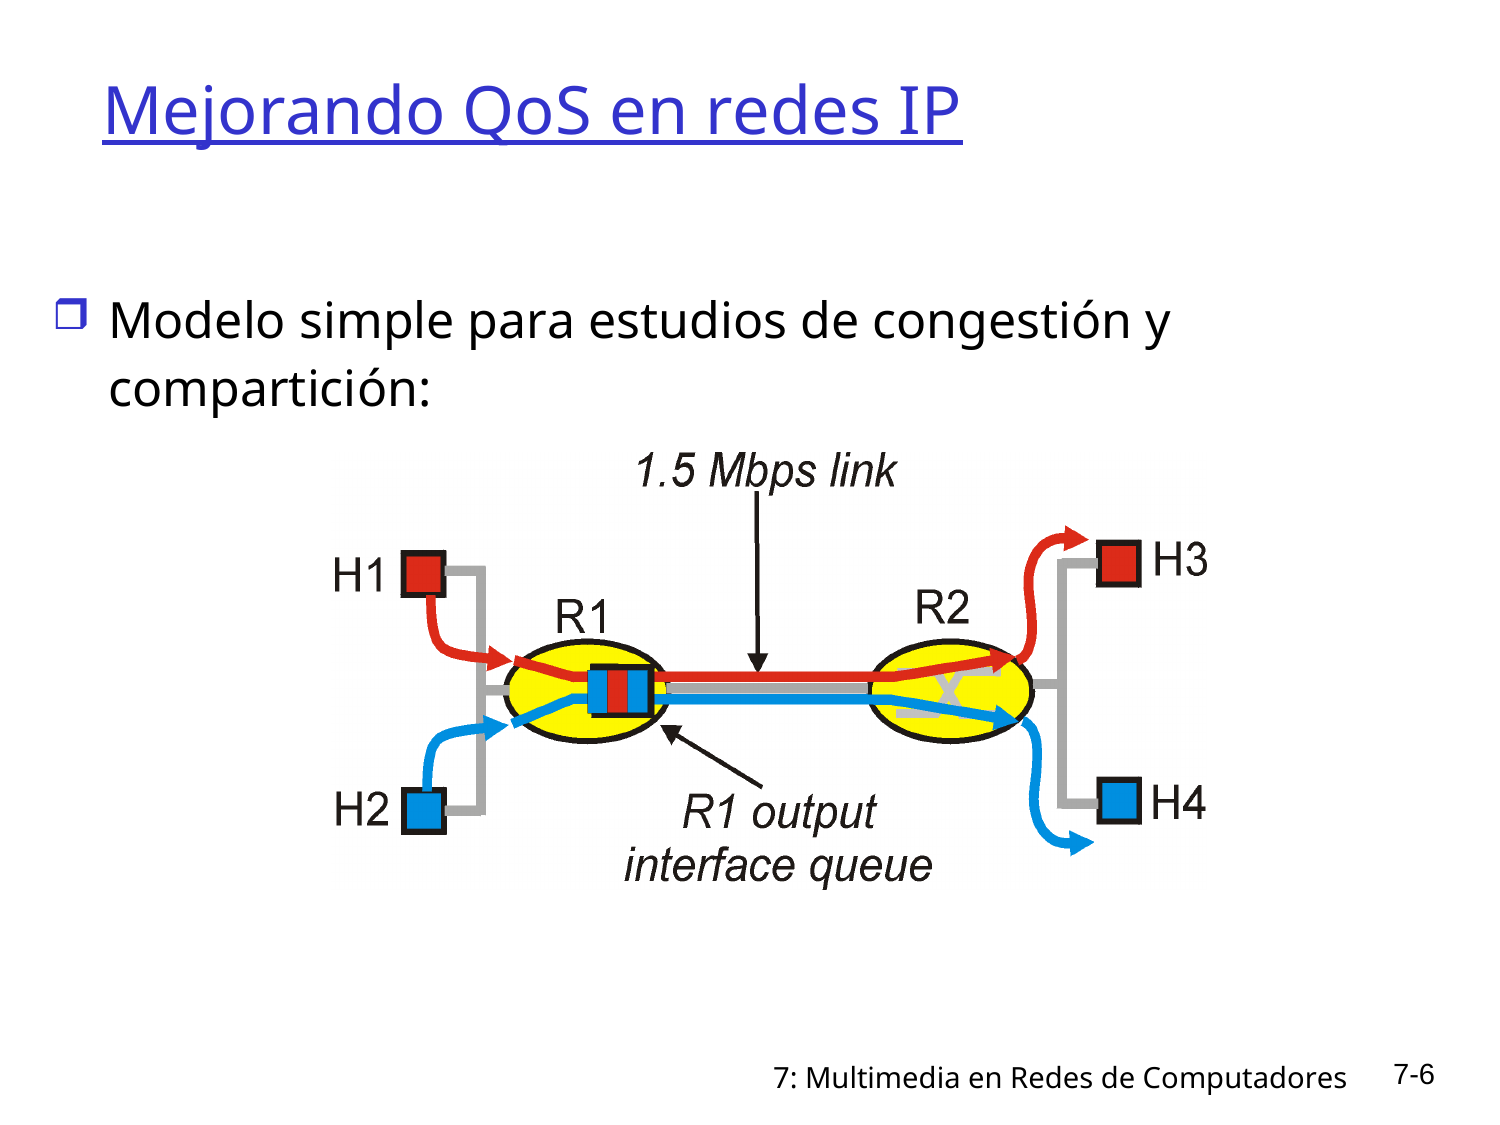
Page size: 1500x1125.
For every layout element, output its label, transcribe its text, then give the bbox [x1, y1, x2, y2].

list Modelo simple para estudios de congestión y compartición: [37, 196, 1463, 860]
picture [331, 452, 1207, 890]
title Mejorando QoS en redes IP [87, 37, 1363, 181]
